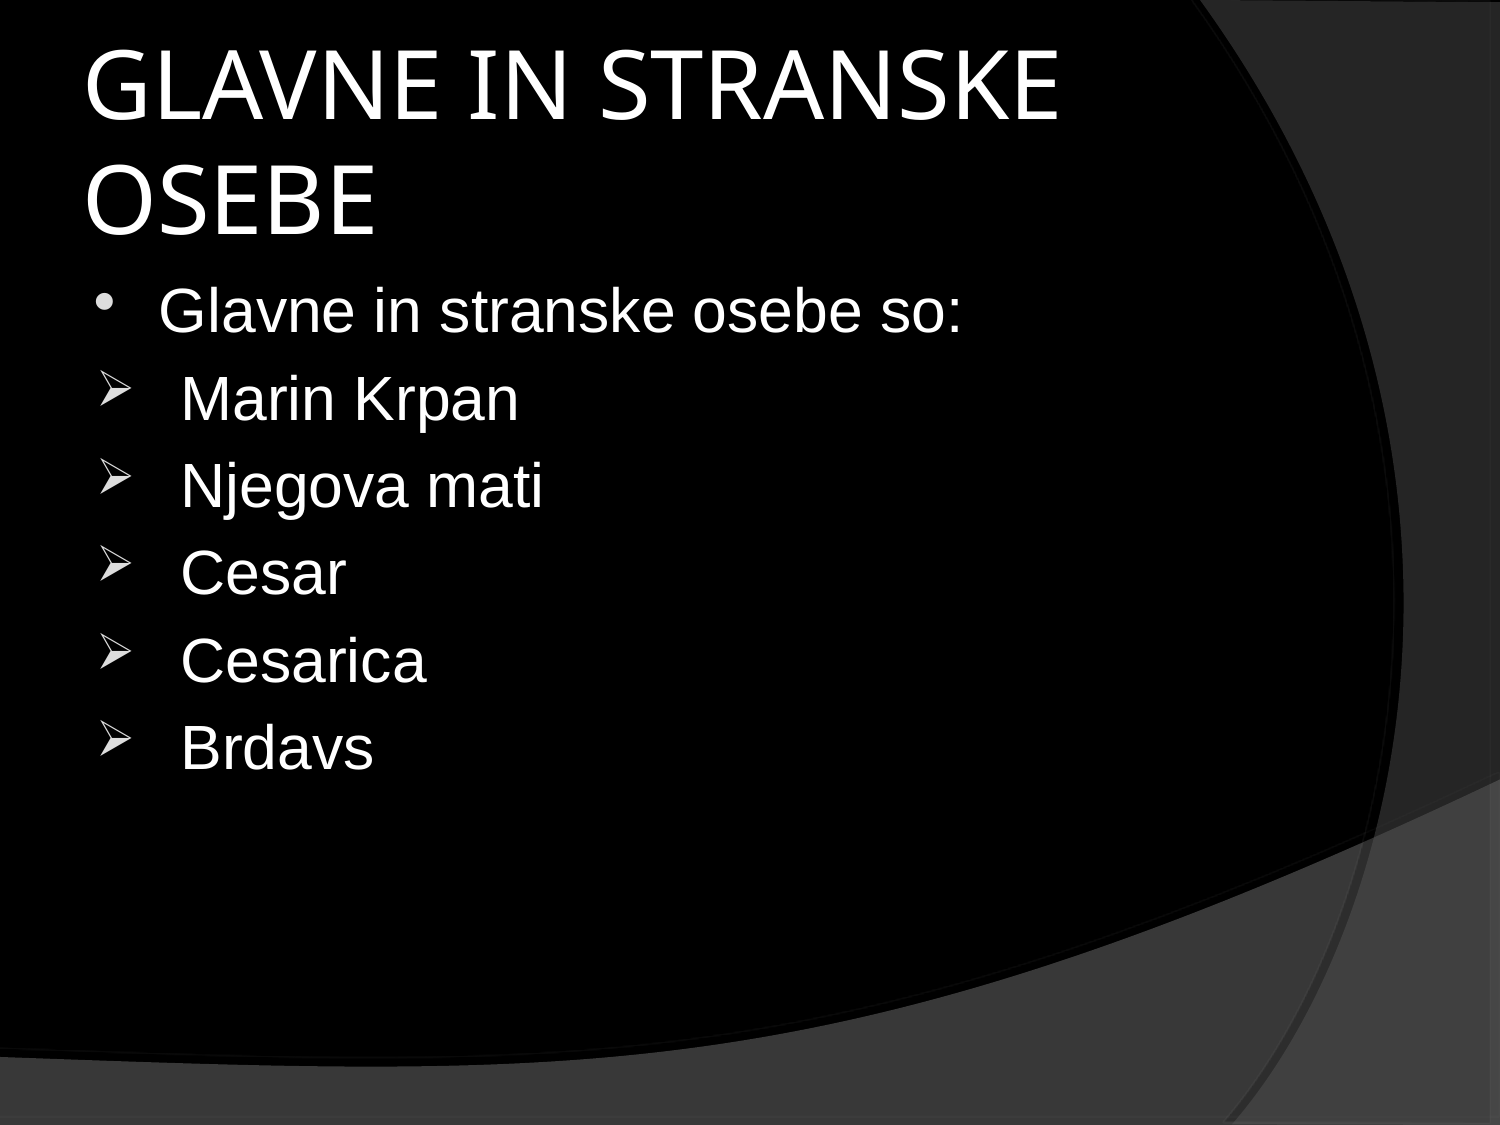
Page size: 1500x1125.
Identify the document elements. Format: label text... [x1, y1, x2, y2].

title GLAVNE IN STRANSKE OSEBE [75, 45, 1300, 233]
list Glavne in stranske osebe so: Marin Krpan Njegova mati Cesar Cesarica Brdavs [75, 262, 1300, 1005]
